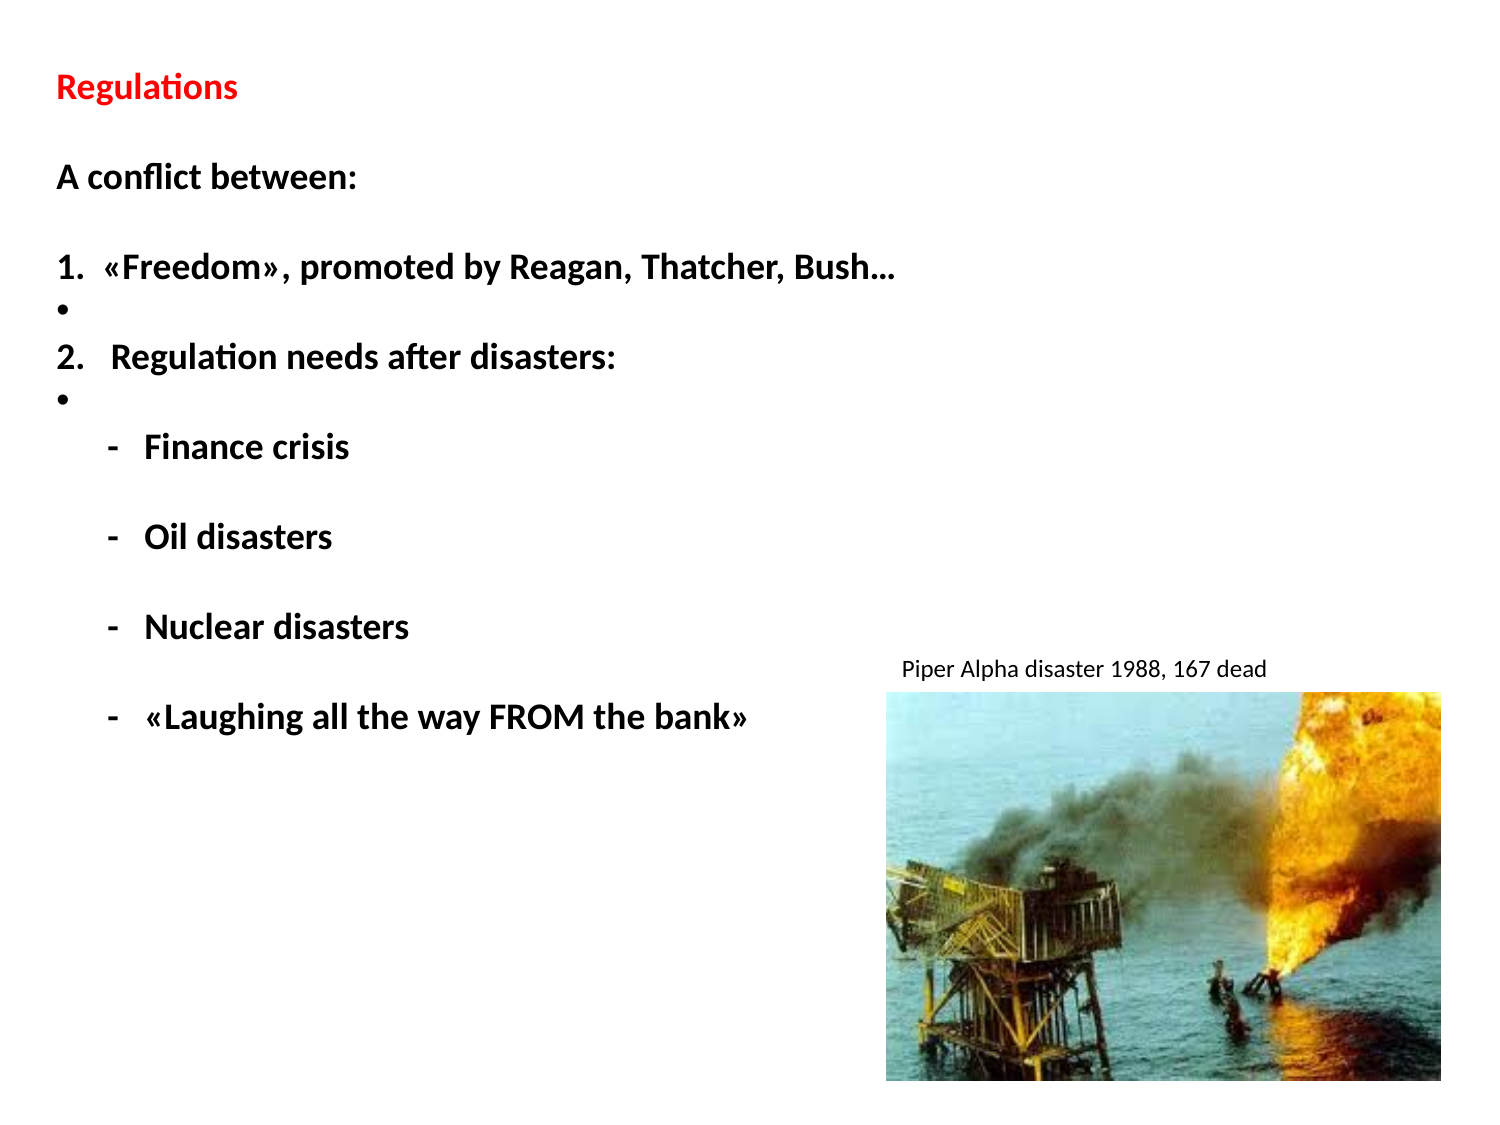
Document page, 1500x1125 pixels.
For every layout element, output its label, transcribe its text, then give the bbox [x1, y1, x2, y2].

text_box Regulations A conflict between: 1. «Freedom», promoted by Reagan, Thatcher, Bush… 2. Regulation needs after disasters: - Finance crisis - Oil disasters - Nuclear disasters - «Laughing all the way FROM the bank» [41, 54, 1471, 843]
text_box Piper Alpha disaster 1988, 167 dead [886, 645, 1459, 691]
picture [886, 692, 1441, 1081]
